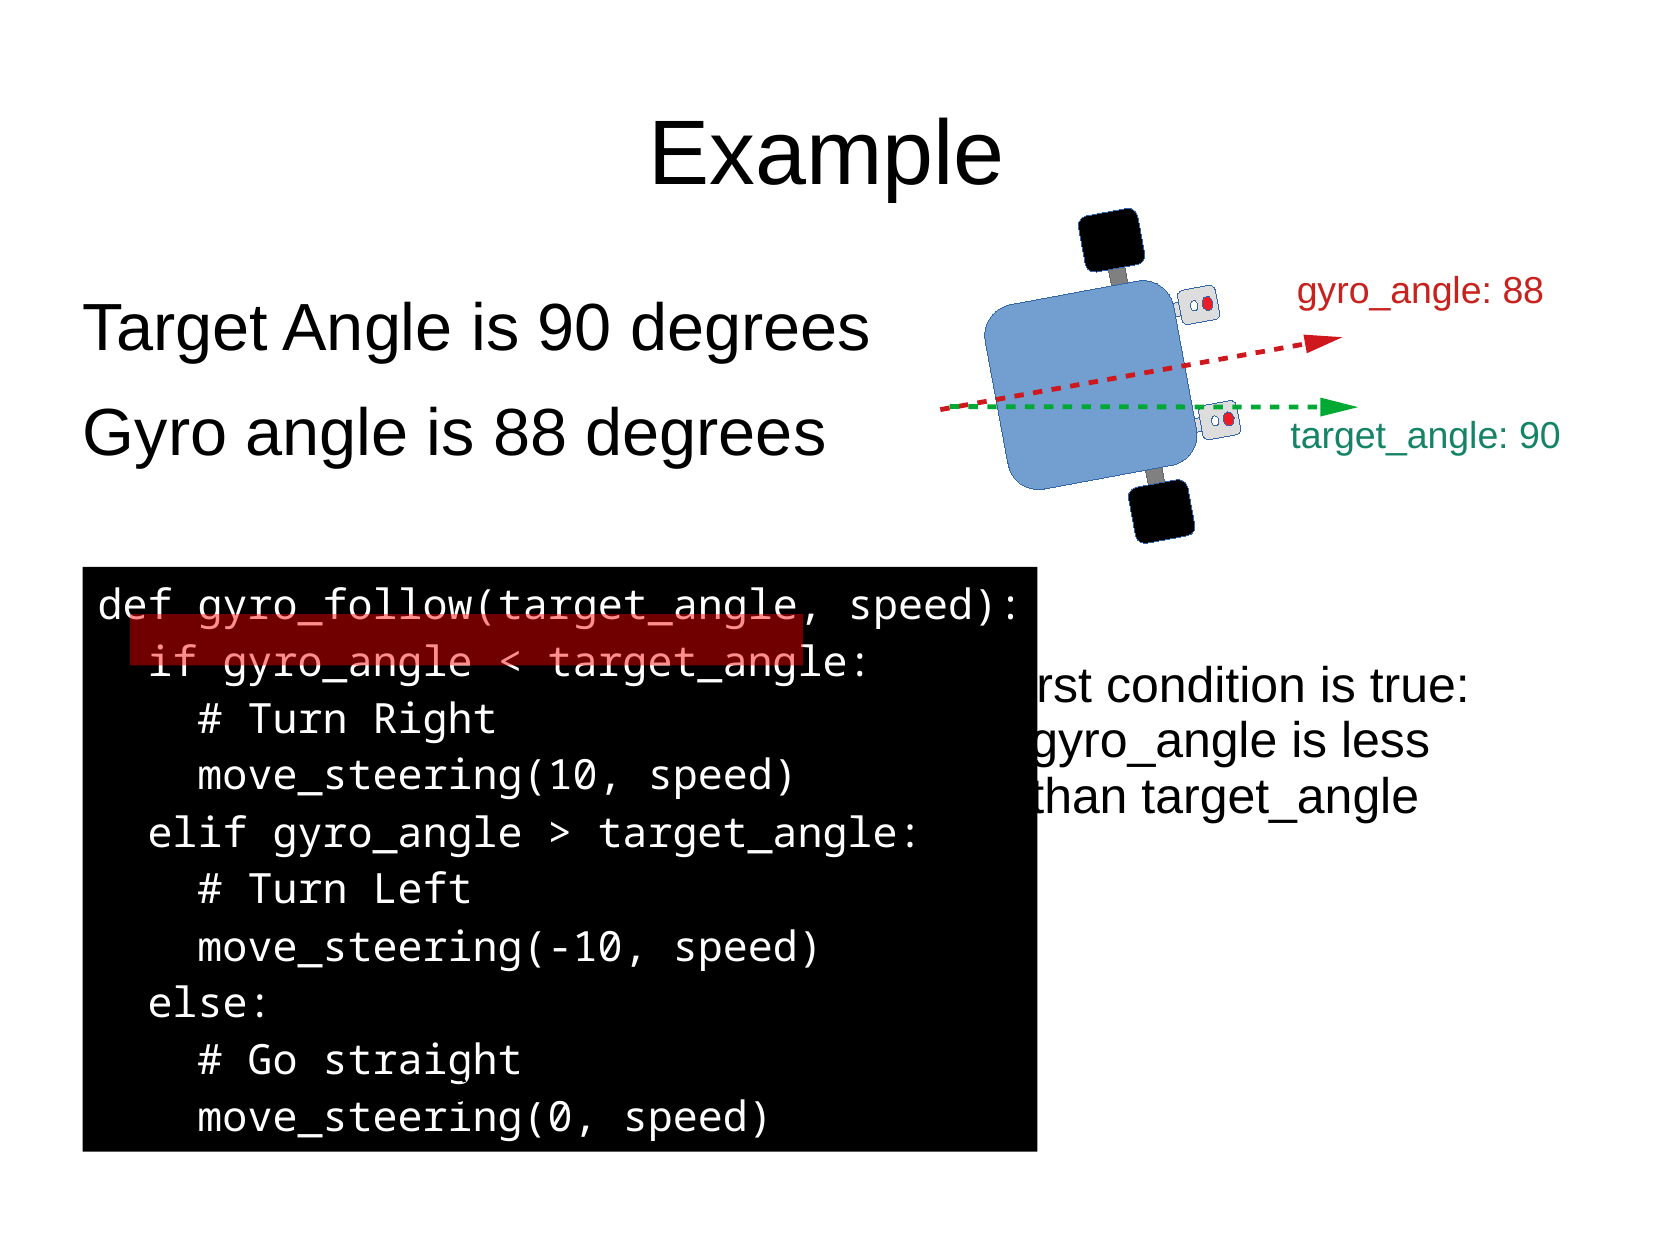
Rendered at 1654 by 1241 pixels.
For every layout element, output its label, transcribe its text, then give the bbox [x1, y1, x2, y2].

title Example [82, 49, 1571, 257]
text_box 3 States [153, 1060, 810, 1118]
text_box First condition is true: gyro_angle is less than target_angle [980, 649, 1536, 832]
text_box [984, 208, 1241, 544]
text_box def gyro_follow(target_angle, speed): if gyro_angle < target_angle: # Turn Right move_steering(10, speed) elif gyro_angle > target_angle: # Turn Left move_steering(-10, speed) else: # Go straight move_steering(0, speed) [82, 566, 890, 1061]
text_box target_angle: 90 [1275, 407, 1576, 464]
text_box [129, 614, 804, 666]
text_box gyro_angle: 88 [1282, 262, 1560, 319]
list Target Angle is 90 degrees Gyro angle is 88 degrees [82, 290, 1571, 1010]
